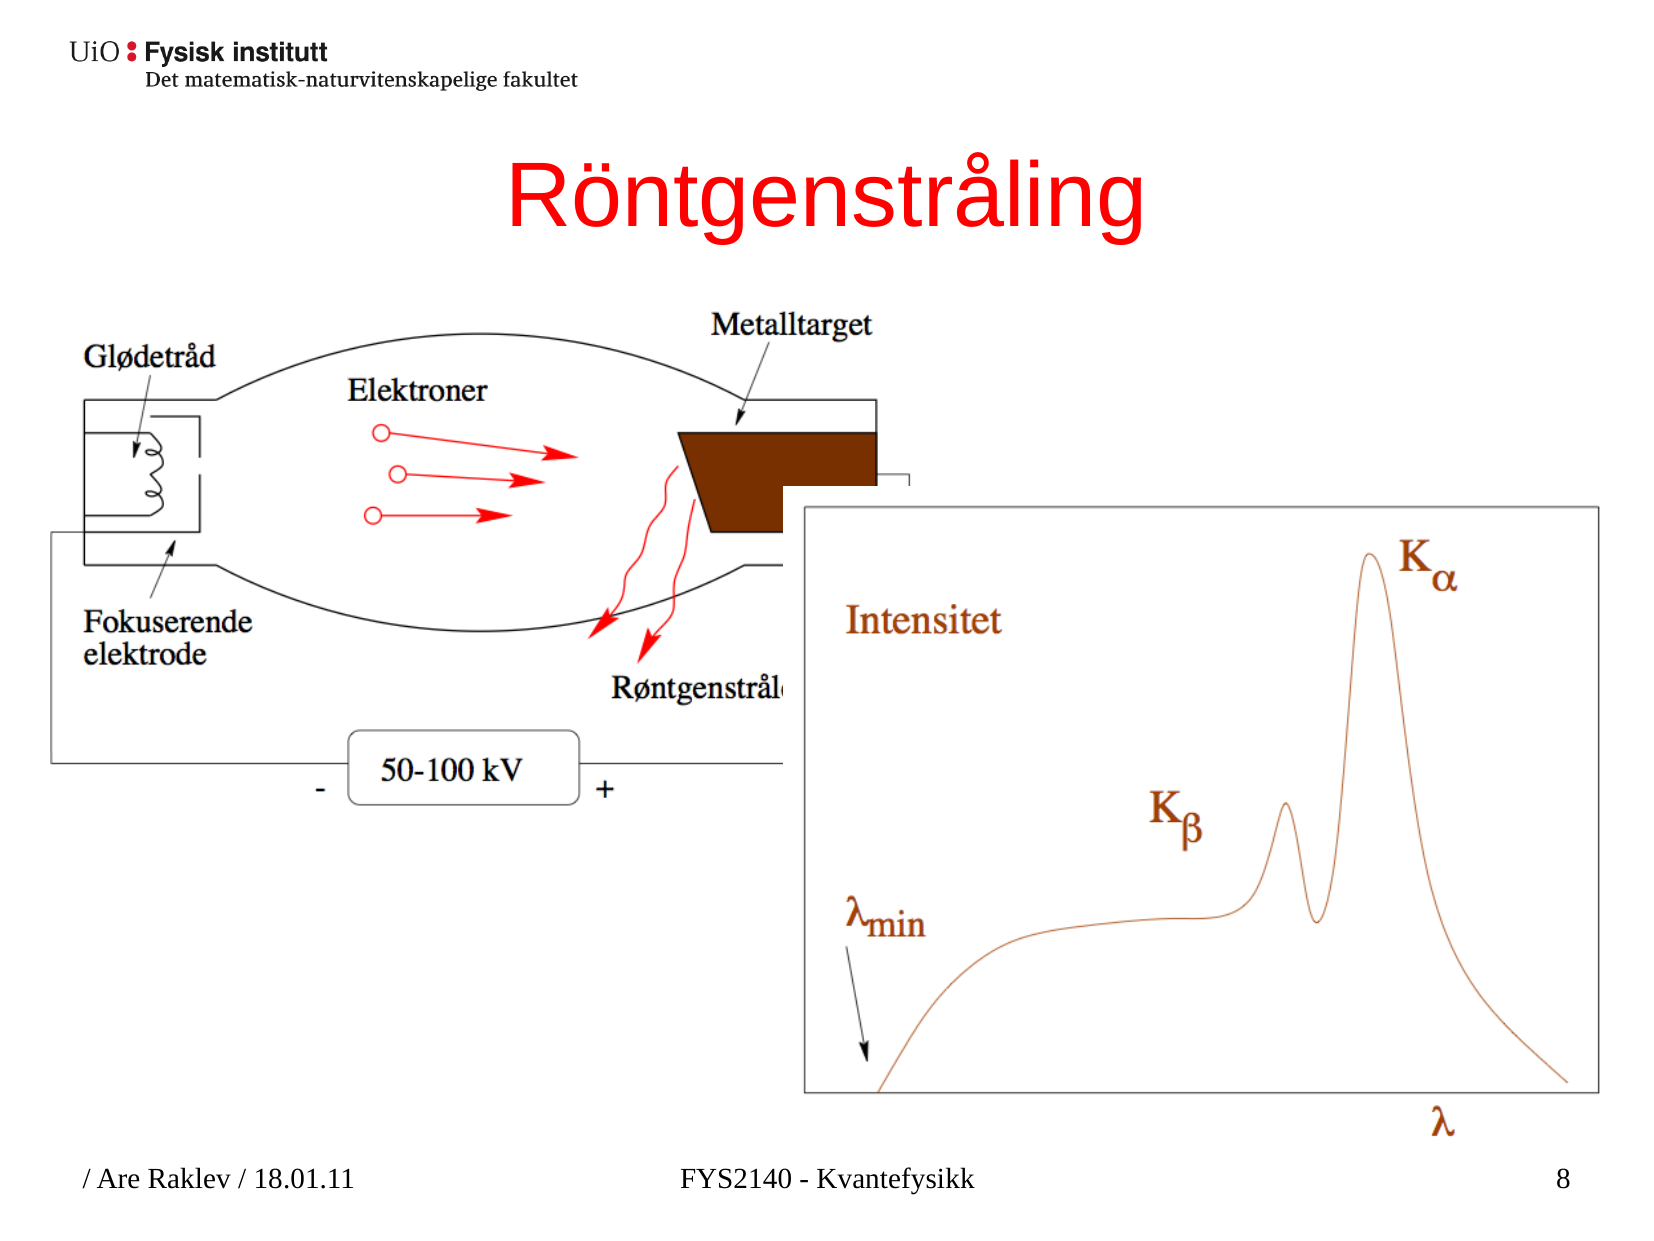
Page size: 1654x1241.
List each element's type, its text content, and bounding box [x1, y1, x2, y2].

picture [68, 37, 581, 93]
picture [22, 295, 1638, 1160]
title Röntgenstråling [82, 90, 1571, 298]
